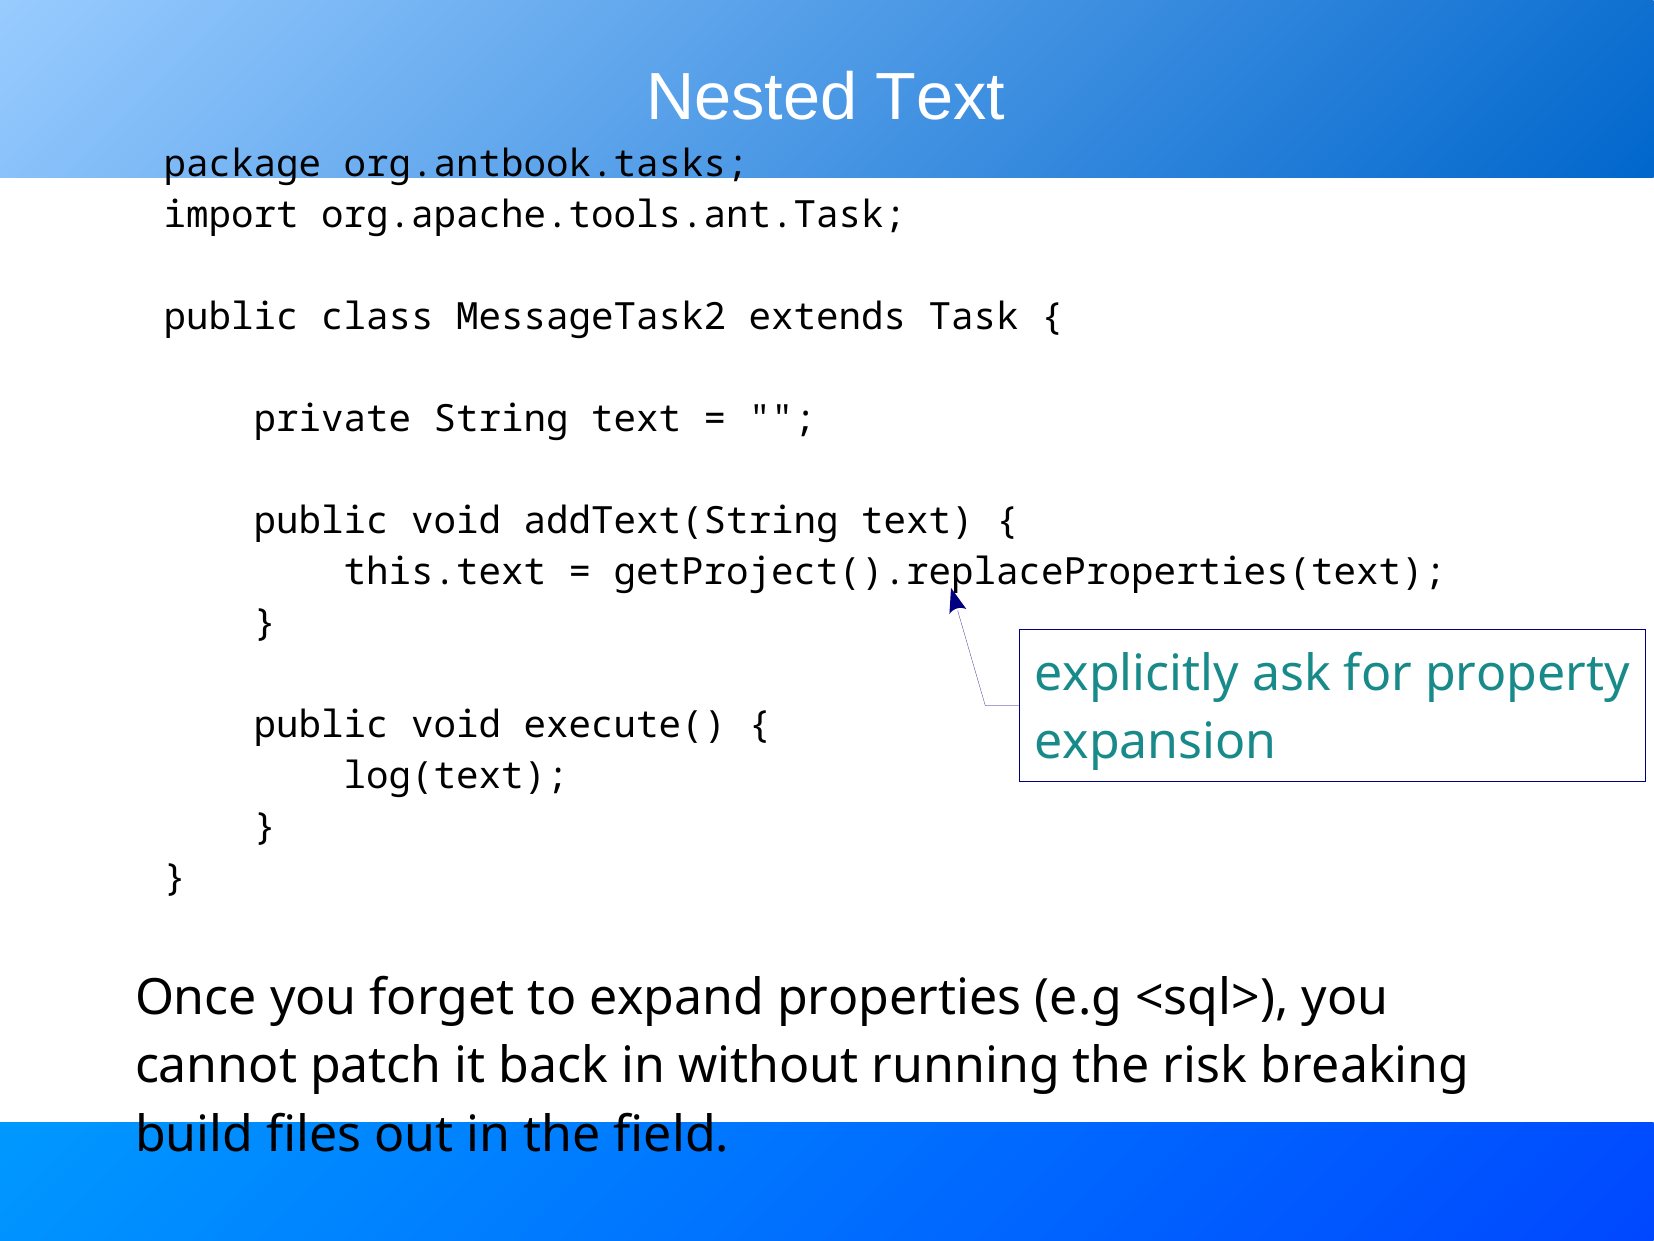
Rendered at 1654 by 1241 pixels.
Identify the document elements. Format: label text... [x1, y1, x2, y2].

text_box package org.antbook.tasks; import org.apache.tools.ant.Task; public class MessageTask2 extends Task { private String text = ""; public void addText(String text) { this.text = getProject().replaceProperties(text); } public void execute() { log(text); } } [148, 236, 1549, 852]
text_box Once you forget to expand properties (e.g <sql>), you cannot patch it back in without running the risk breaking build files out in the field. [120, 953, 1545, 1144]
text_box explicitly ask for property expansion [1019, 629, 1646, 782]
title Nested Text [162, 59, 1489, 148]
